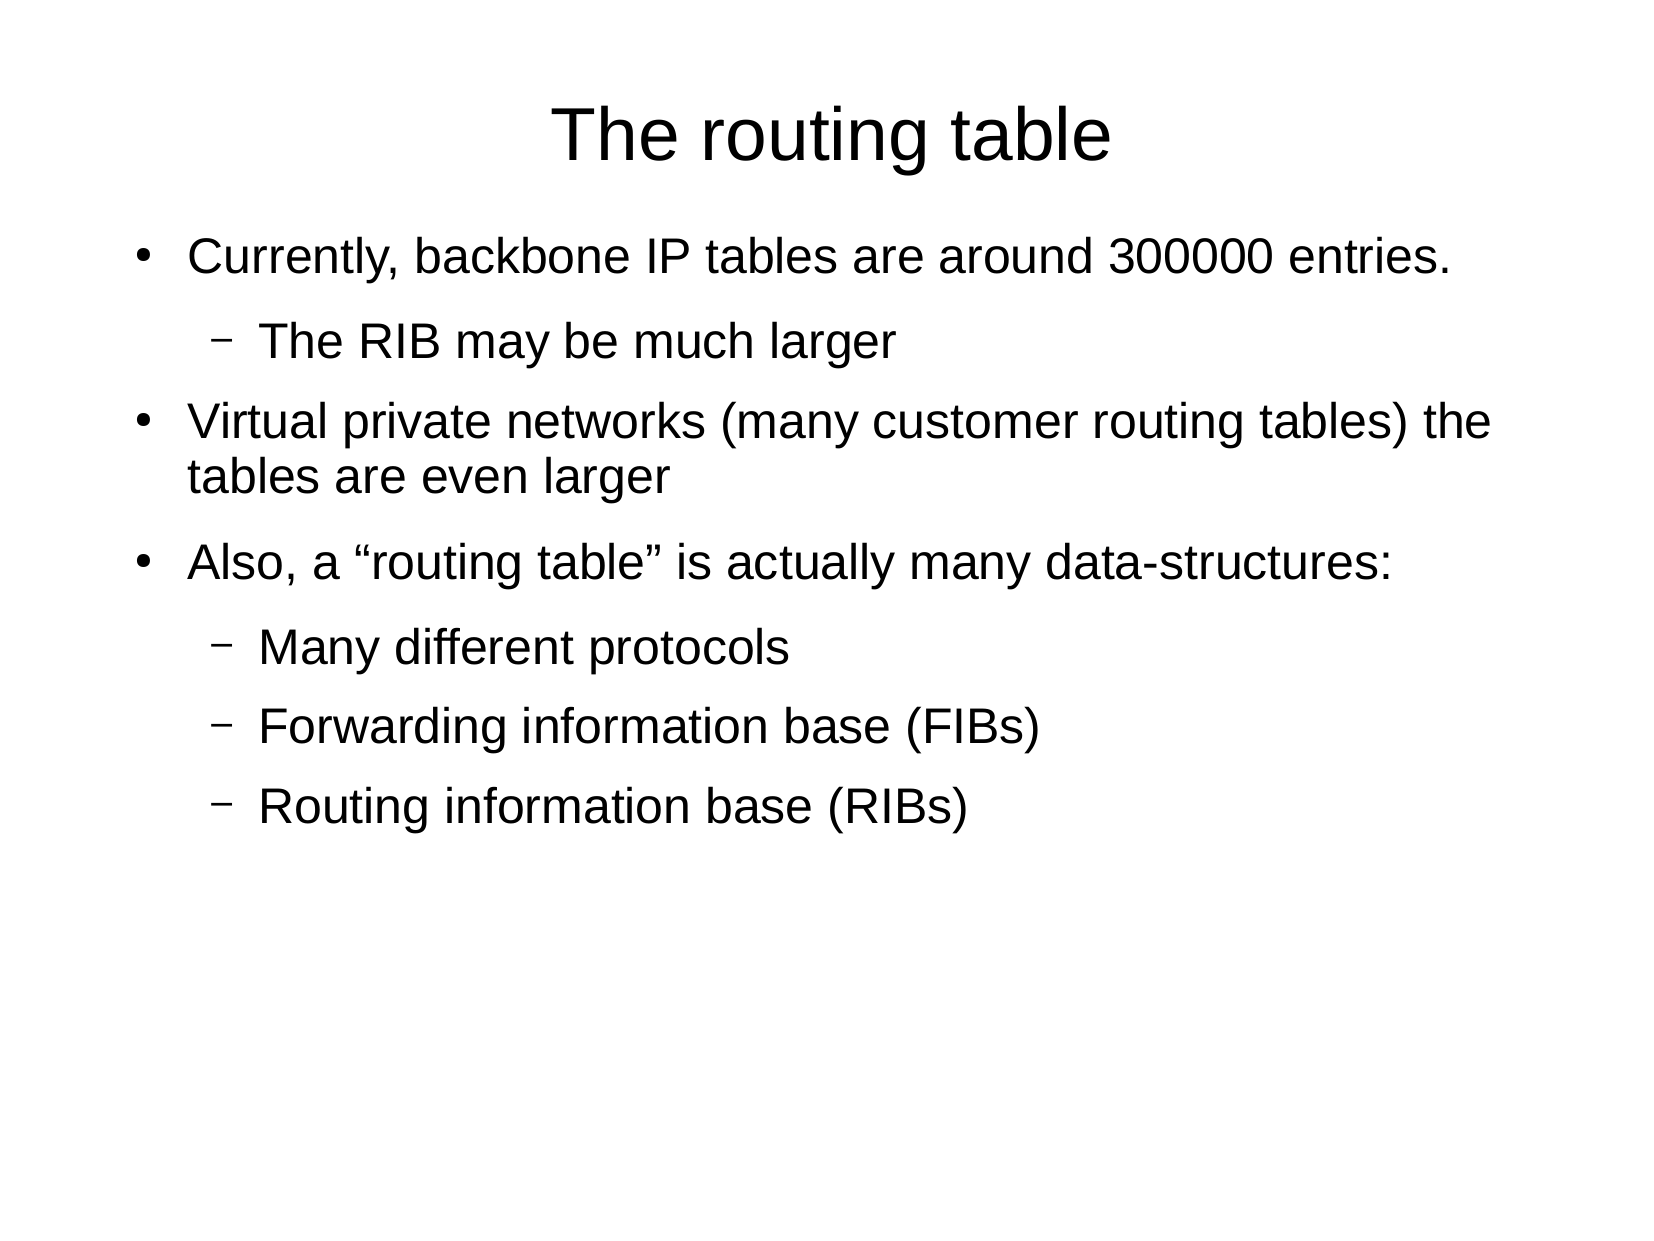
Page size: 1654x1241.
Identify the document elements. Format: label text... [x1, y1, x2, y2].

title The routing table [126, 30, 1539, 238]
list Currently, backbone IP tables are around 300000 entries. The RIB may be much larger Virtual private networks (many customer routing tables) the tables are even larger Also, a “routing table” is actually many data-structures: Many different protocols Forwarding information base (FIBs) Routing information base (RIBs) [116, 228, 1529, 1010]
